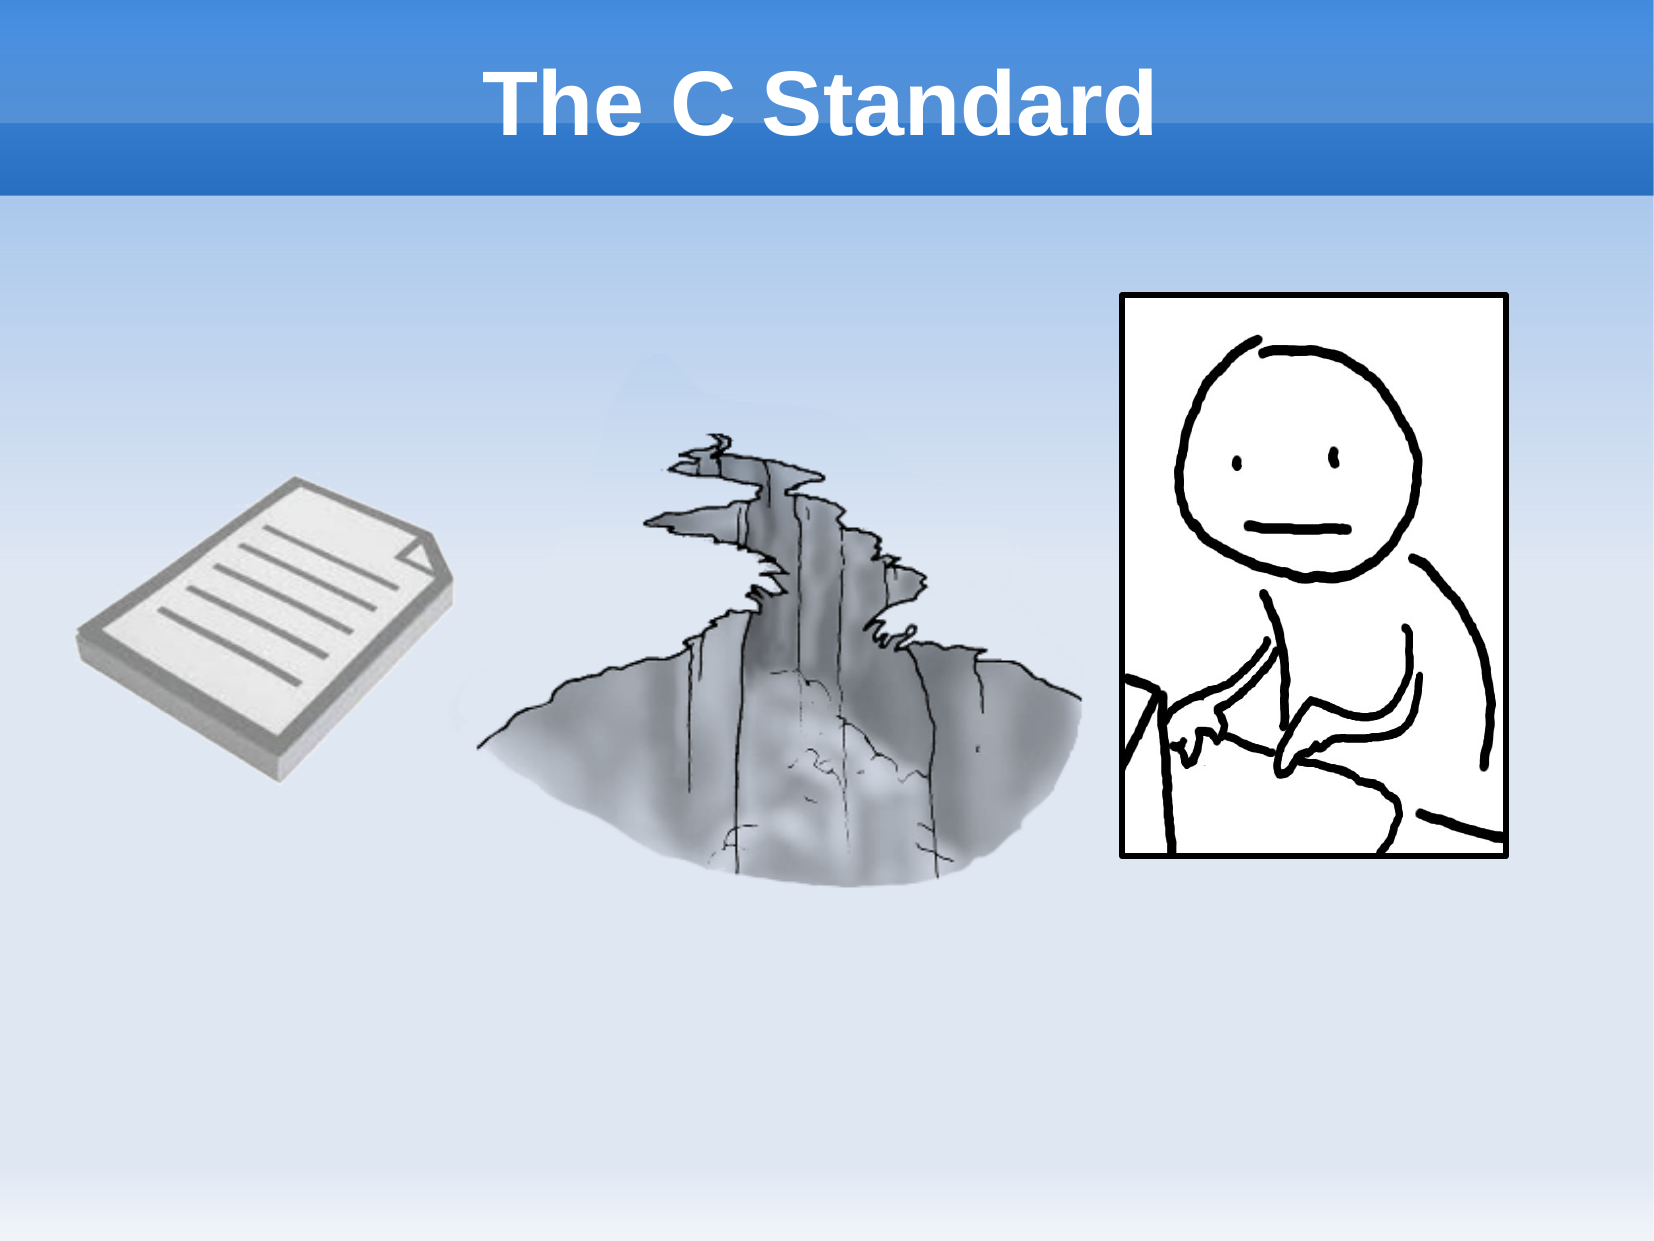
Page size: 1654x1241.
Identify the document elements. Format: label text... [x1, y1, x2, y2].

text_box [1122, 295, 1506, 857]
picture [0, 0, 1654, 1241]
title The C Standard [76, 0, 1565, 208]
